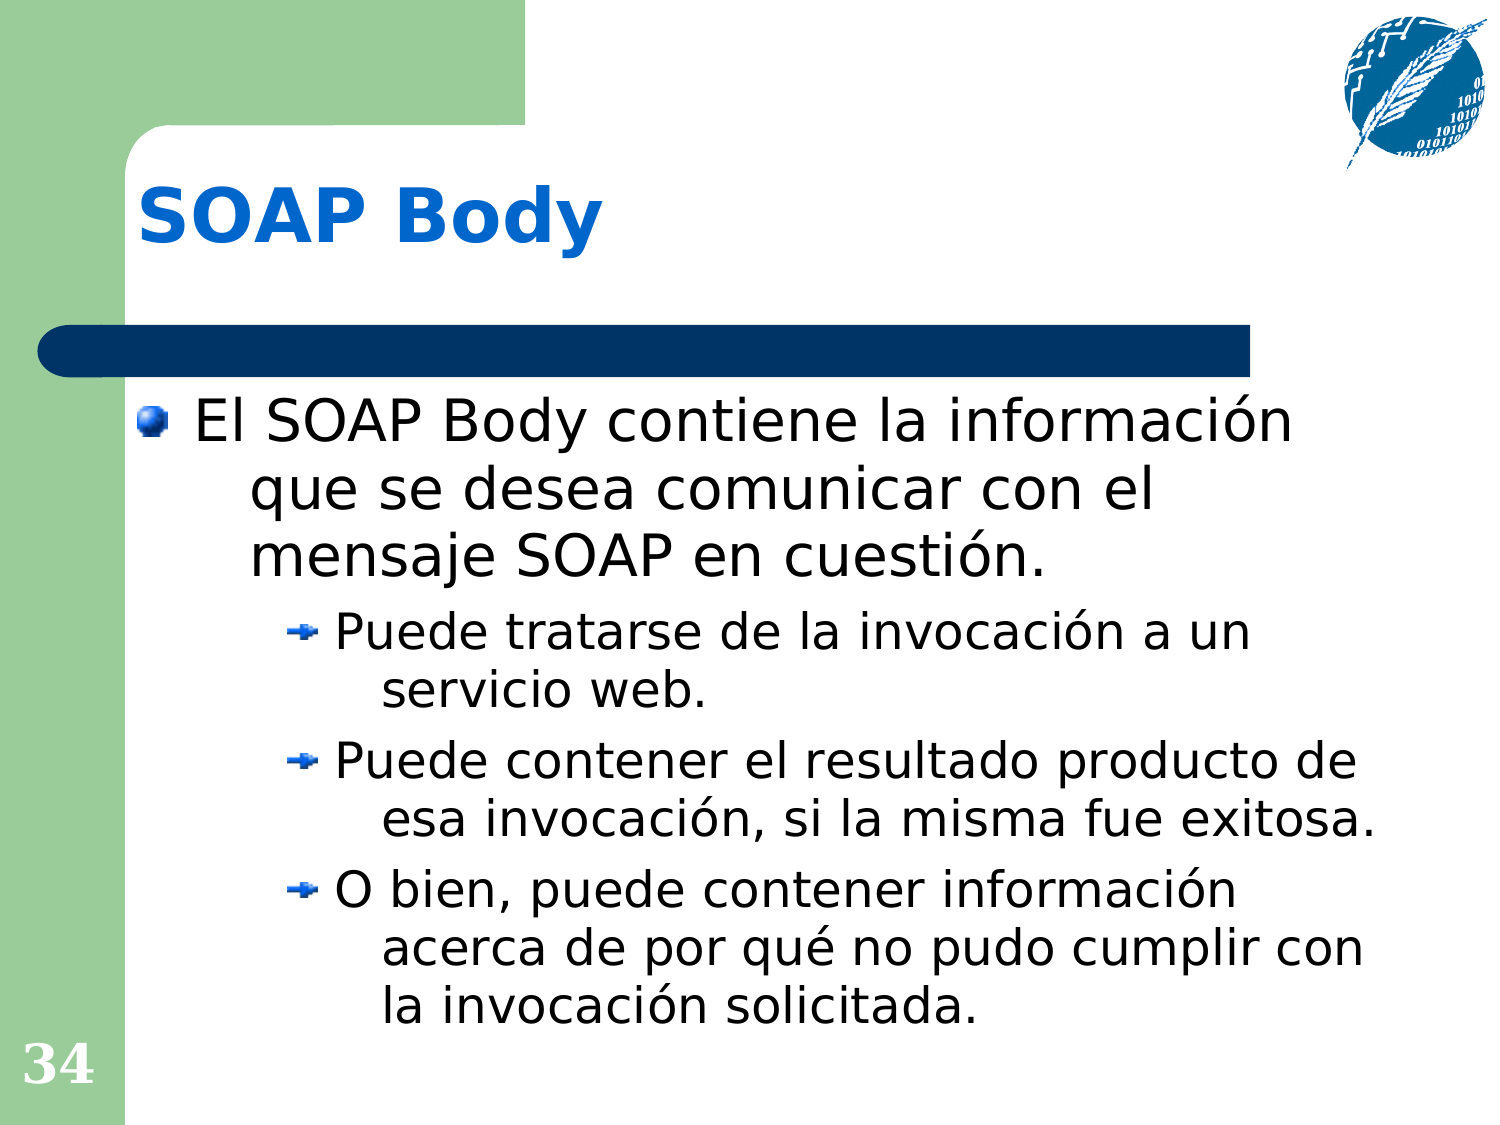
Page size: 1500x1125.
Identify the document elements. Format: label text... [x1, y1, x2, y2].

list El SOAP Body contiene la información que se desea comunicar con el mensaje SOAP en cuestión. Puede tratarse de la invocación a un servicio web. Puede contener el resultado producto de esa invocación, si la misma fue exitosa. O bien, puede contener información acerca de por qué no pudo cumplir con la invocación solicitada. [137, 387, 1400, 1045]
picture [1427, 138, 1431, 148]
picture [1436, 127, 1450, 136]
picture [1433, 139, 1440, 147]
picture [1416, 140, 1425, 149]
picture [1341, 15, 1487, 172]
title SOAP Body [136, 136, 1414, 301]
